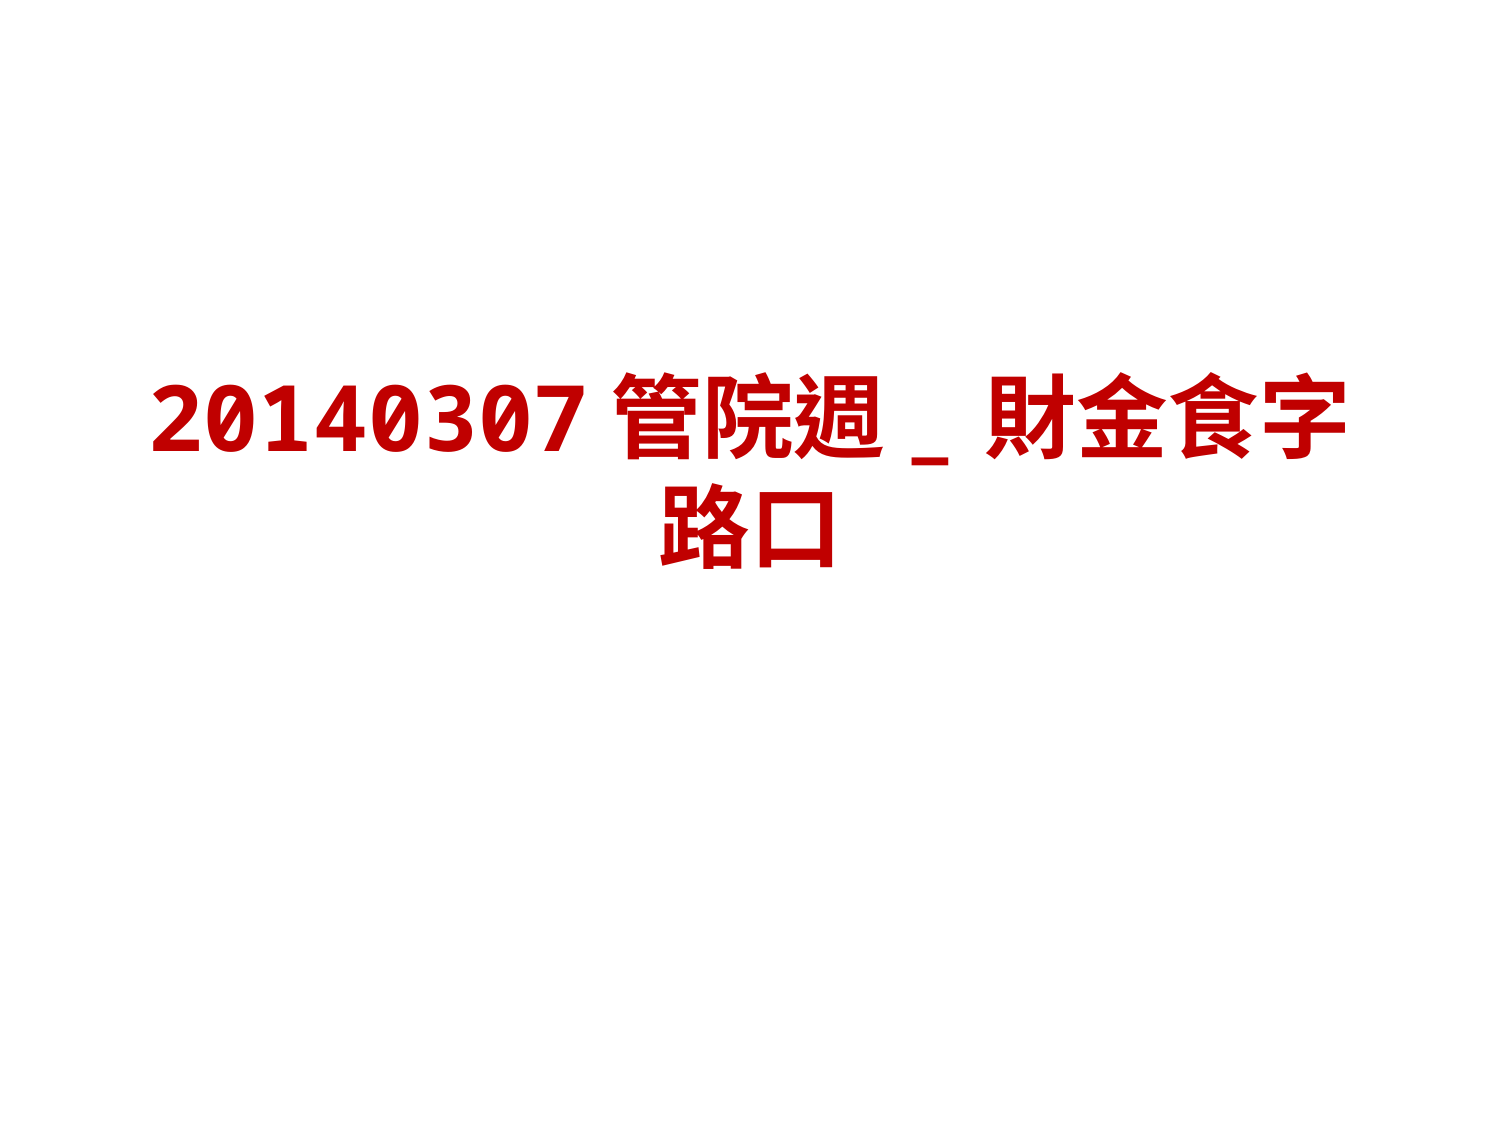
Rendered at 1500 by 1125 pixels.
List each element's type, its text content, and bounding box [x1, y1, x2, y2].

title 20140307管院週_財金食字路口 [112, 349, 1388, 591]
